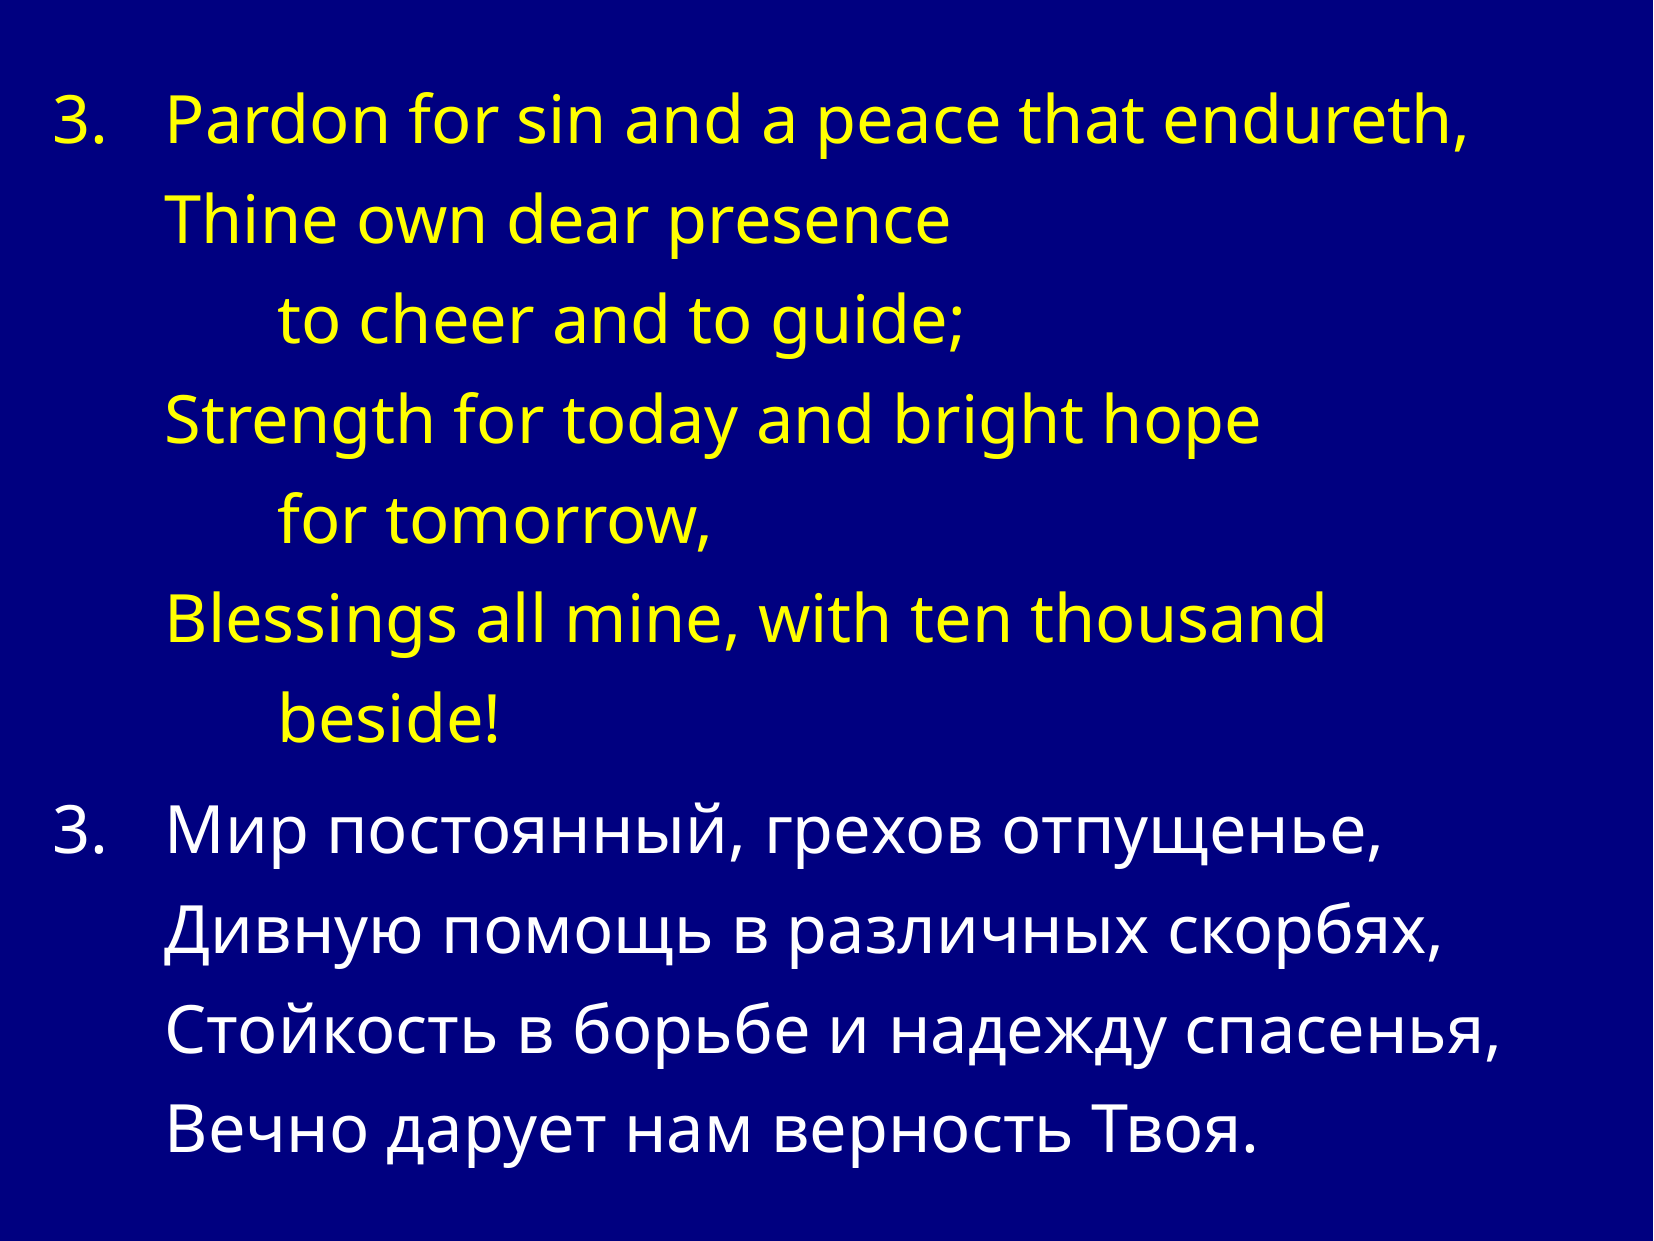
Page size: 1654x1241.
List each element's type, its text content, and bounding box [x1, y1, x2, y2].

text_box 3. Мир постоянный, грехов отпущенье, Дивную помощь в различных скорбях, Стойкость в борьбе и надежду спасенья, Вечно дарует нам верность Твоя. [37, 675, 1653, 1163]
text_box 3. Pardon for sin and a peace that endureth, Thine own dear presence to cheer and to guide; Strength for today and bright hope for tomorrow, Blessings all mine, with ten thousand beside! [37, 56, 1653, 675]
